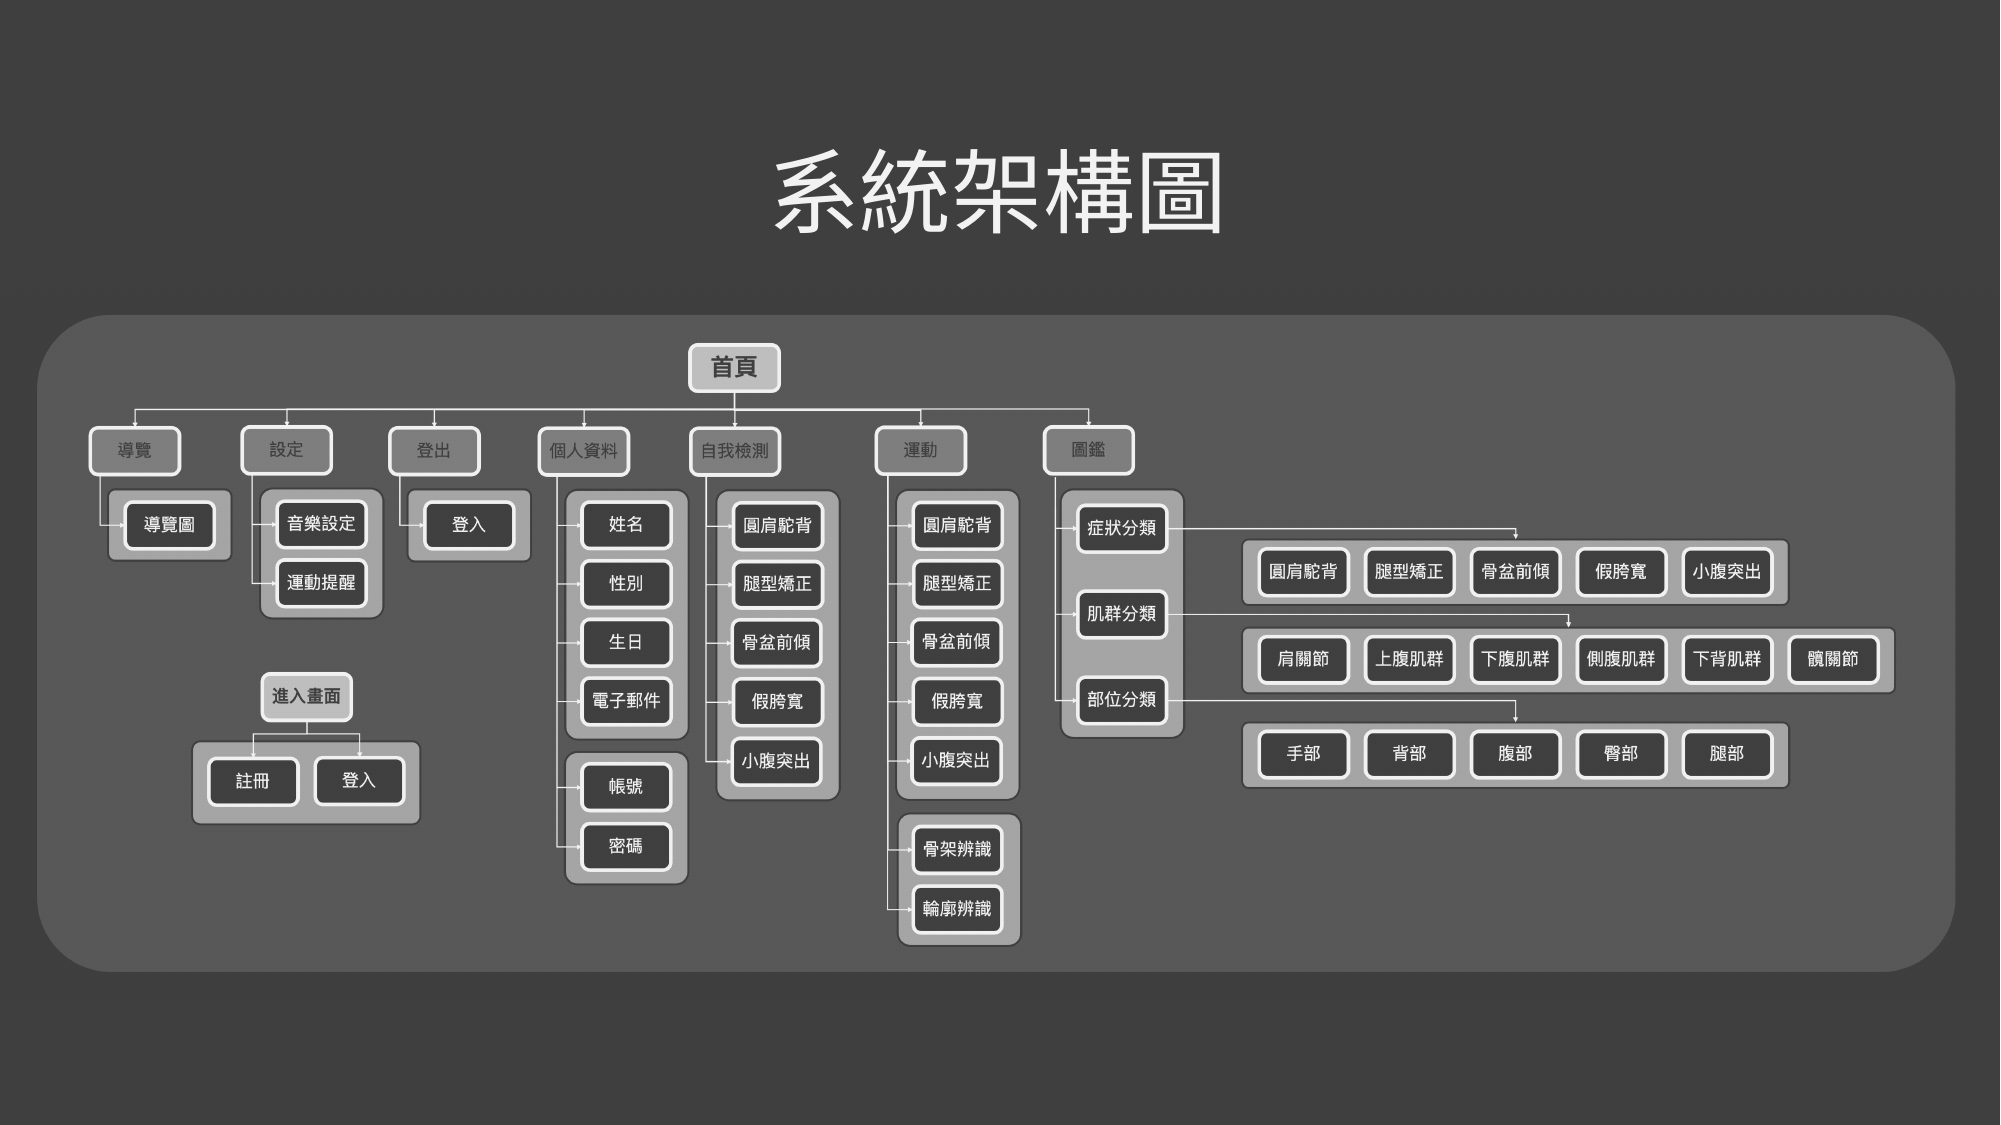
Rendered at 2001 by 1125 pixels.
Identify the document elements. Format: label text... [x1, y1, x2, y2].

picture [0, 290, 2000, 1001]
text_box 系統架構圖 [753, 126, 1247, 254]
